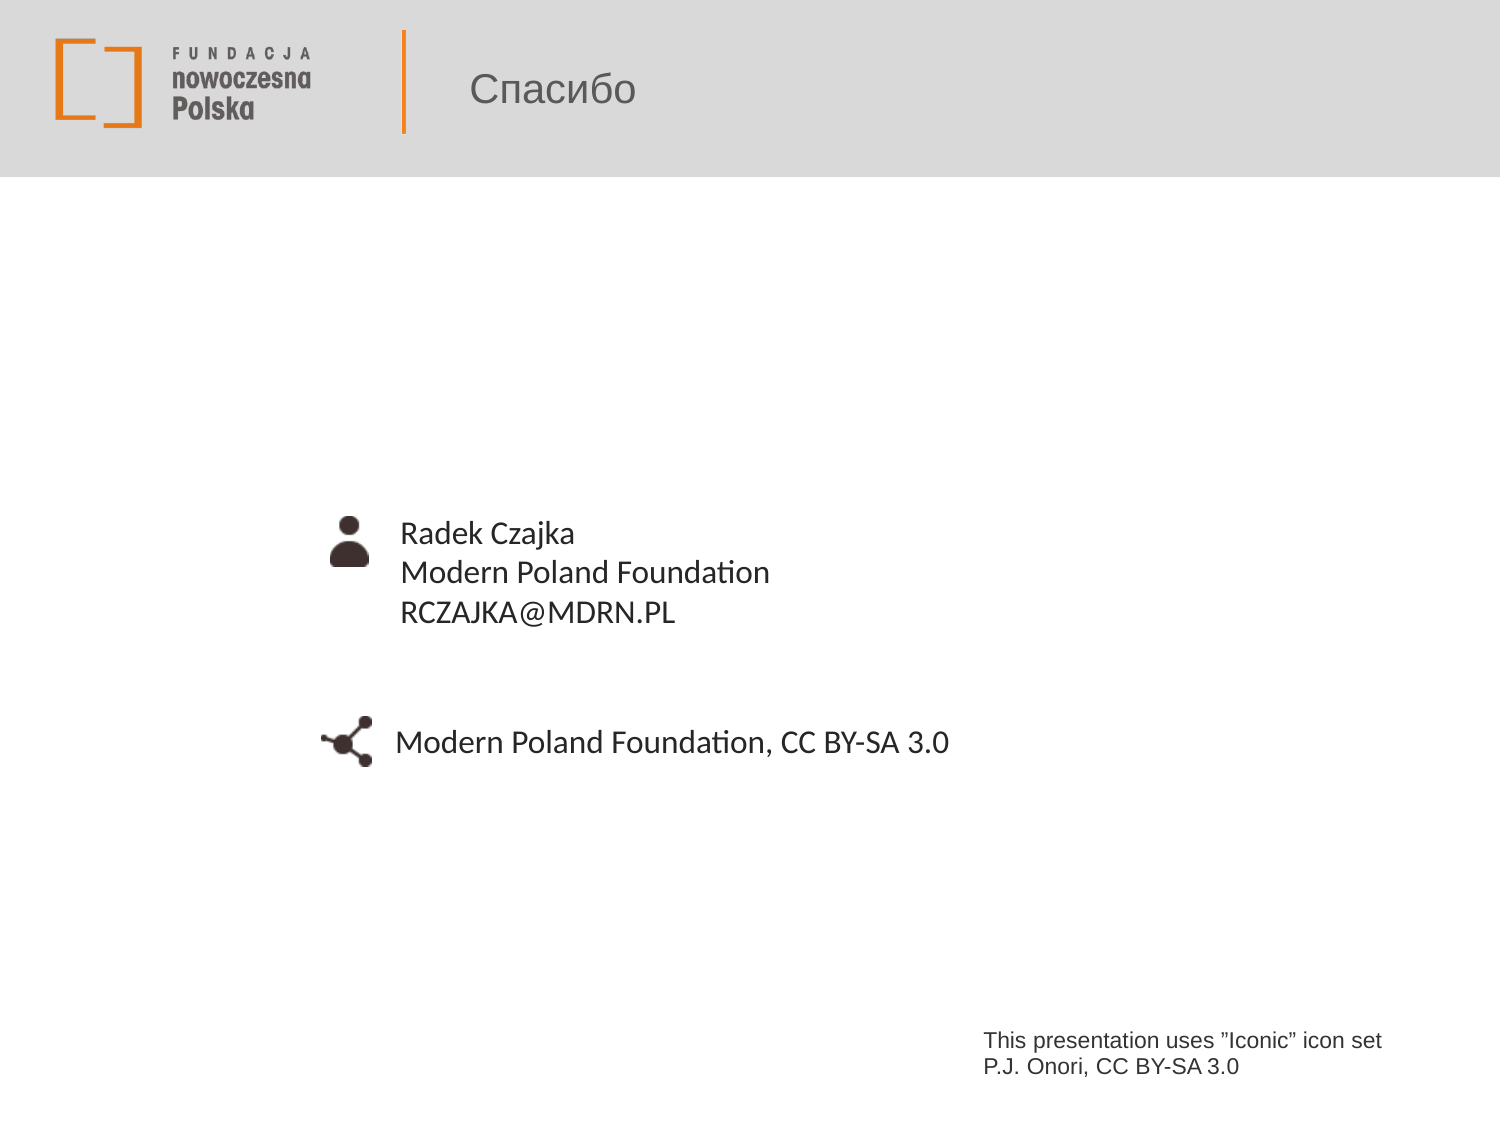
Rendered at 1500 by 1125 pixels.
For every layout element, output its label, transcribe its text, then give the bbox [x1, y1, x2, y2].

picture [321, 716, 372, 768]
text_box Modern Poland Foundation, CC BY-SA 3.0 [380, 712, 1207, 768]
picture [53, 30, 313, 140]
picture [330, 516, 369, 567]
text_box [0, 0, 1500, 178]
picture [395, 30, 422, 145]
text_box Radek Czajka Modern Poland Foundation RCZAJKA@MDRN.PL [385, 503, 1290, 638]
text_box Спасибо [454, 54, 1046, 120]
text_box This presentation uses ”Iconic” icon set P.J. Onori, CC BY-SA 3.0 [968, 1020, 1471, 1088]
